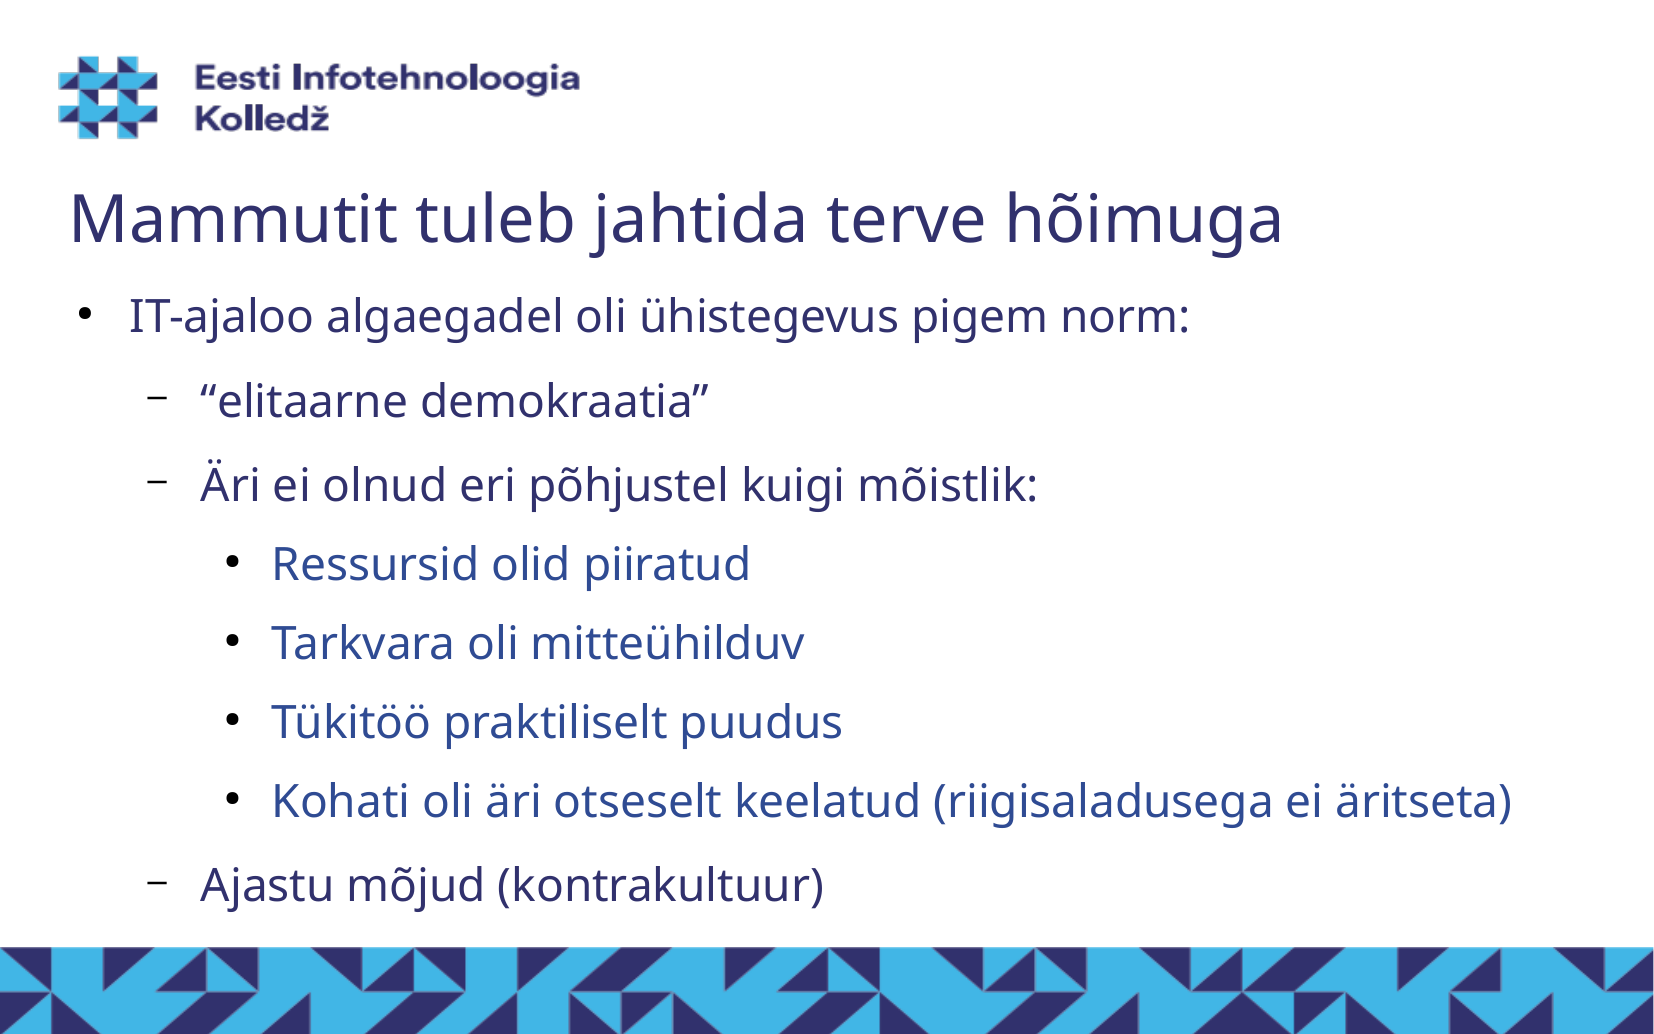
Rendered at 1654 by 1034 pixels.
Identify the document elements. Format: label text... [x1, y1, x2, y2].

list IT-ajaloo algaegadel oli ühistegevus pigem norm: “elitaarne demokraatia” Äri ei olnud eri põhjustel kuigi mõistlik: Ressursid olid piiratud Tarkvara oli mitteühilduv Tükitöö praktiliselt puudus Kohati oli äri otseselt keelatud (riigisaladusega ei äritseta) Ajastu mõjud (kontrakultuur) [59, 283, 1595, 936]
title Mammutit tuleb jahtida terve hõimuga [68, 147, 1536, 283]
